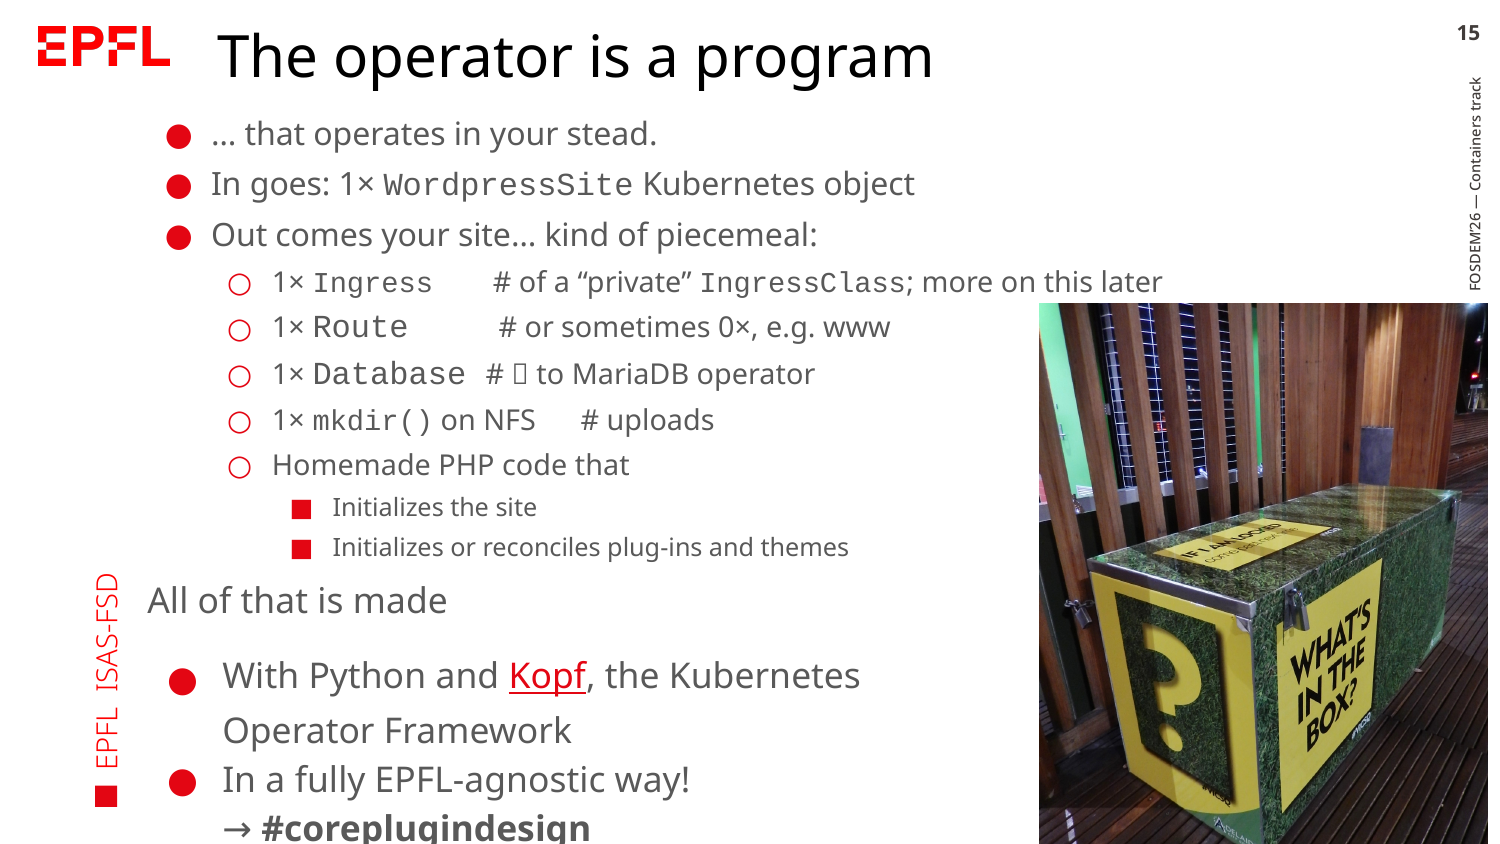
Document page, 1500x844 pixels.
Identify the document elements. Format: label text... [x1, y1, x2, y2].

picture [1039, 303, 1488, 844]
picture [38, 26, 170, 66]
list … that operates in your stead. In goes: 1× WordpressSite Kubernetes object Out comes your site… kind of piecemeal: 1× Ingress # of a “private” IngressClass; more on this later 1× Route # or sometimes 0×, e.g. www 1× Database # 🏈 to MariaDB operator 1× mkdir() on NFS # uploads Homemade PHP code that Initializes the site Initializes or reconciles plug-ins and themes [135, 89, 1383, 581]
title The operator is a program [202, 0, 1449, 166]
slide_number <number> [1415, 0, 1496, 65]
text_box All of that is made With Python and Kopf, the Kubernetes Operator Framework In a fully EPFL-agnostic way! → #coreplugindesign [132, 557, 1025, 782]
